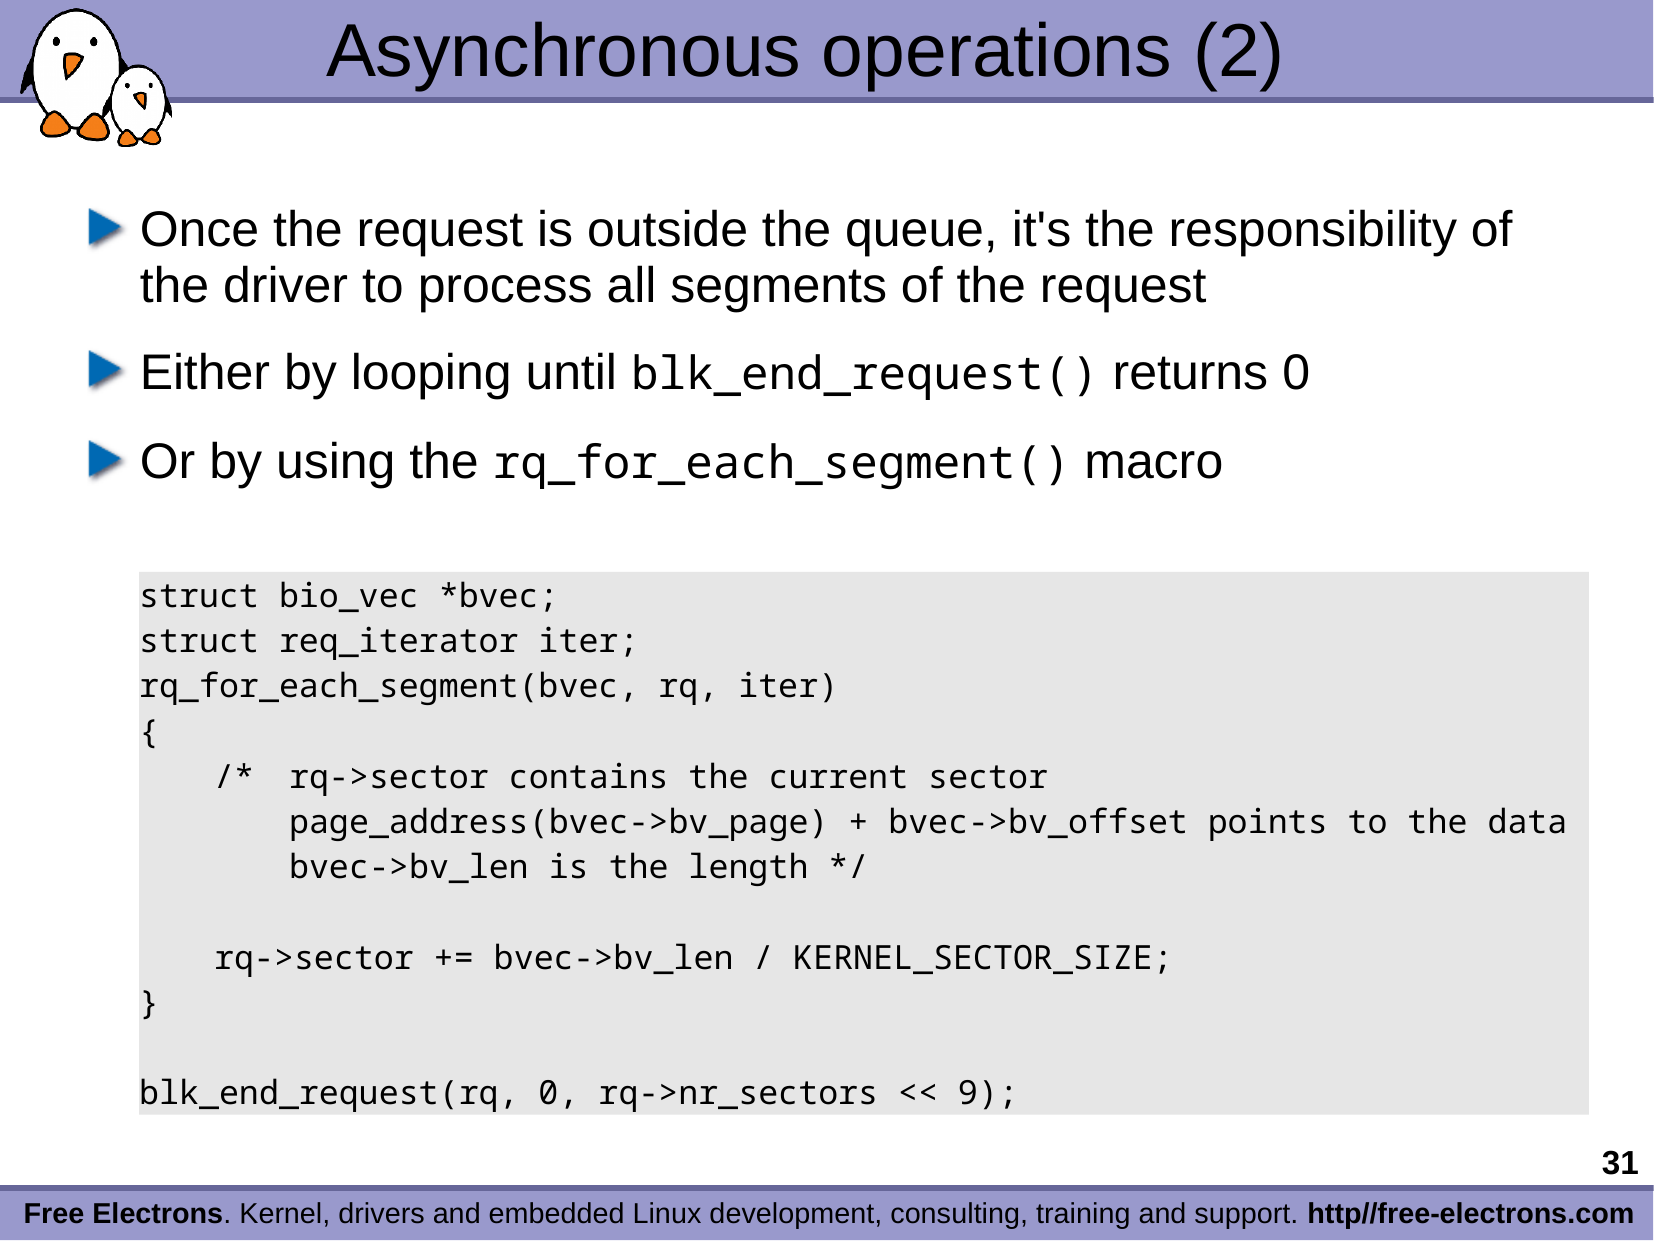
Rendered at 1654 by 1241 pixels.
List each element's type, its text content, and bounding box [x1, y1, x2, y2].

title Asynchronous operations (2) [60, 0, 1551, 100]
text_box struct bio_vec *bvec; struct req_iterator iter; rq_for_each_segment(bvec, rq, iter) { /* rq->sector contains the current sector page_address(bvec->bv_page) + bvec->bv_offset points to the data bvec->bv_len is the length */ rq->sector += bvec->bv_len / KERNEL_SECTOR_SIZE; } blk_end_request(rq, 0, rq->nr_sectors << 9); [139, 571, 1589, 1037]
list Once the request is outside the queue, it's the responsibility of the driver to process all segments of the request Either by looping until blk_end_request() returns 0 Or by using the rq_for_each_segment() macro [68, 201, 1592, 1118]
picture [20, 8, 172, 147]
